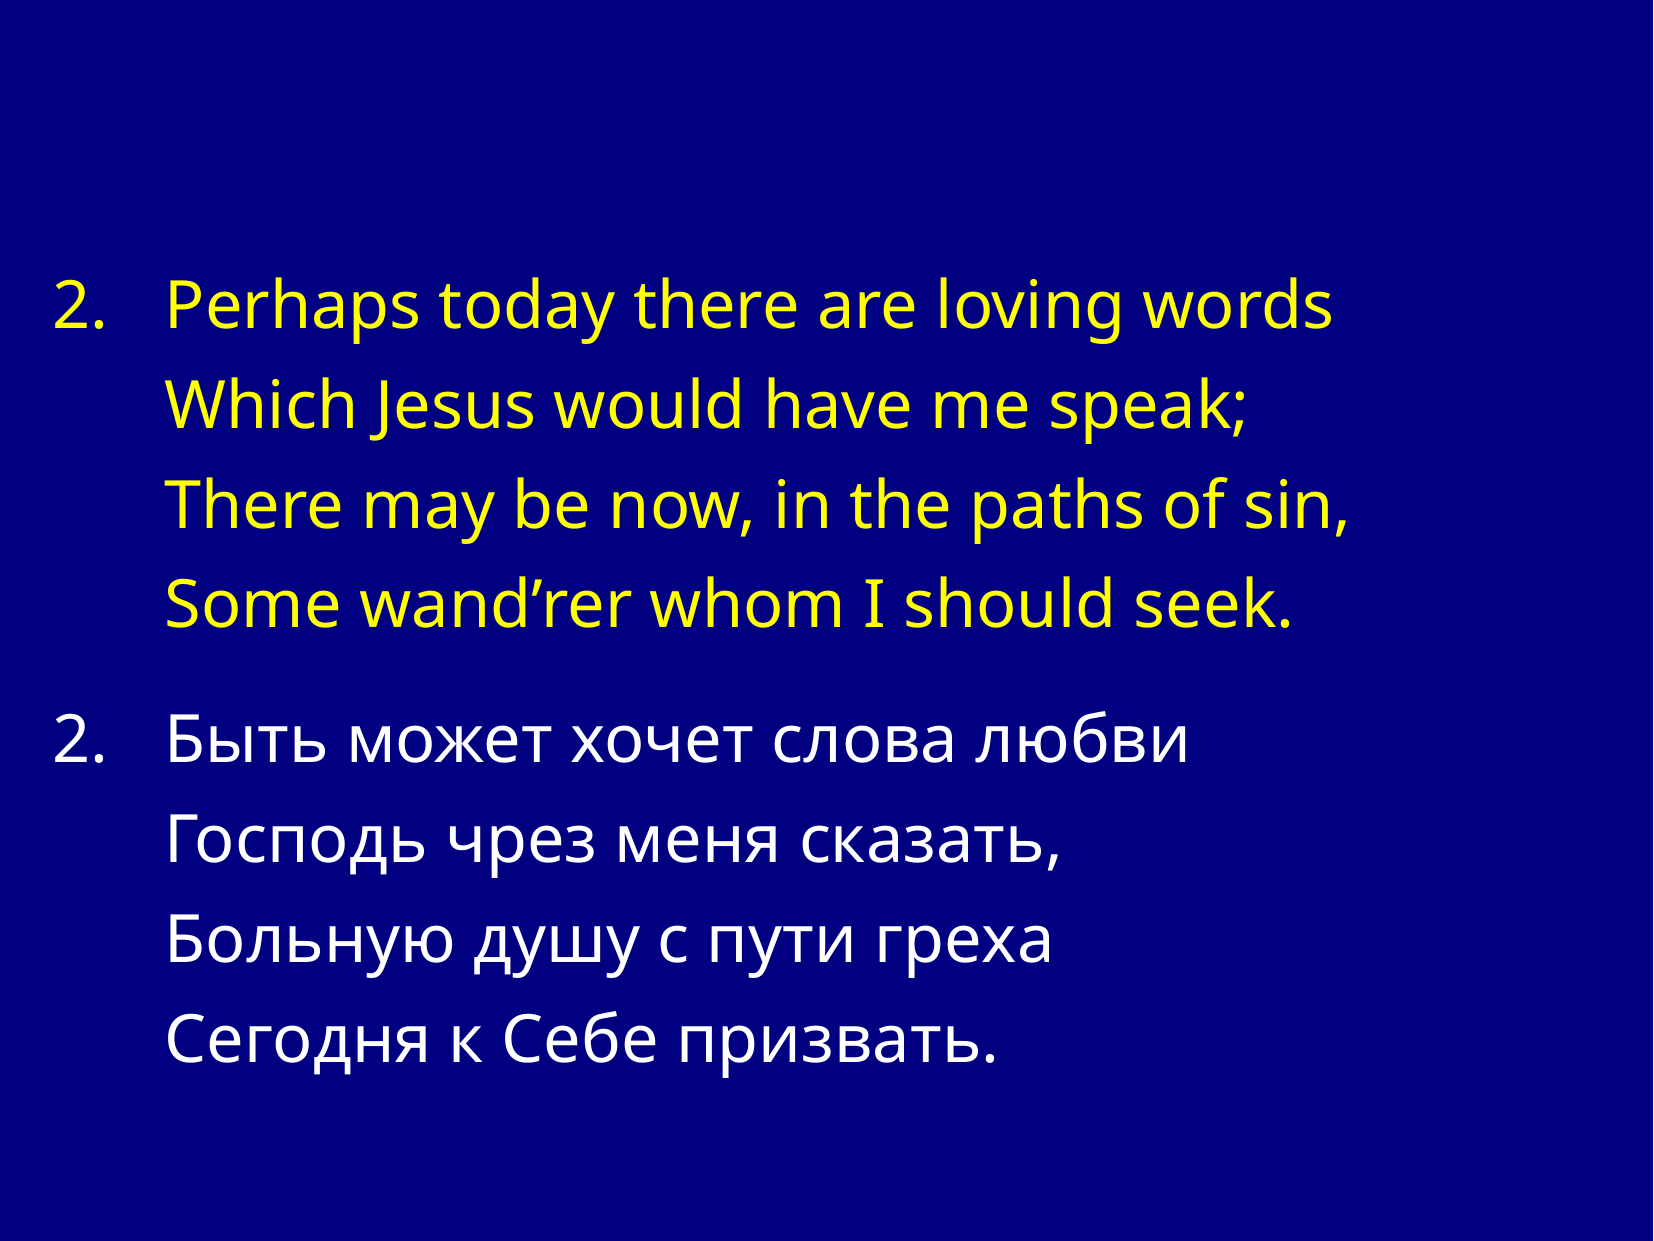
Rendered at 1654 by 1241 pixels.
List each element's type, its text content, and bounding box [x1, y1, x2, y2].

text_box 2. Perhaps today there are loving words Which Jesus would have me speak; There may be now, in the paths of sin, Some wand’rer whom I should seek. [37, 150, 1653, 638]
text_box 2. Быть может хочет слова любви Господь чрез меня сказать, Больную душу с пути греха Сегодня к Себе призвать. [37, 675, 1576, 1163]
